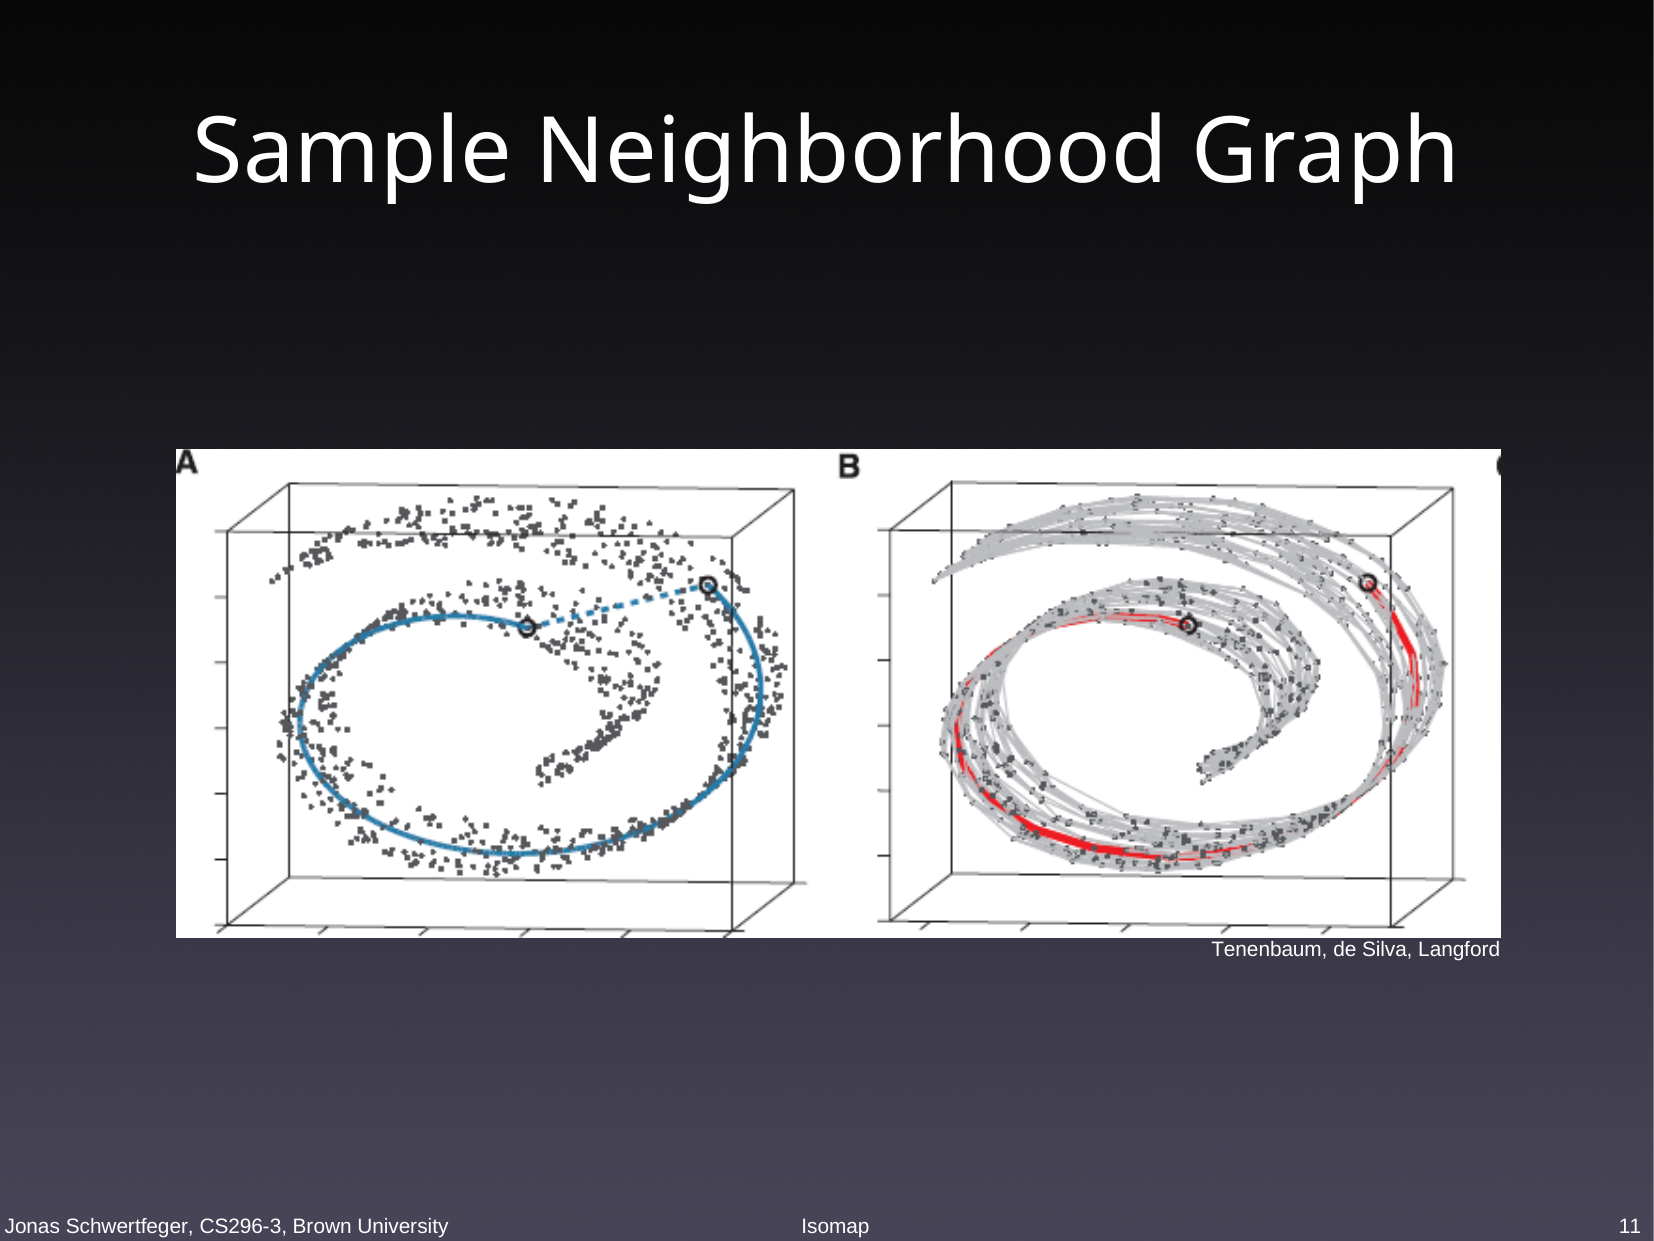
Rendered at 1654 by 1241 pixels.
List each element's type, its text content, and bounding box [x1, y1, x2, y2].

text_box Tenenbaum, de Silva, Langford [1050, 937, 1501, 961]
picture [0, 0, 1654, 1241]
title Sample Neighborhood Graph [121, 43, 1534, 251]
